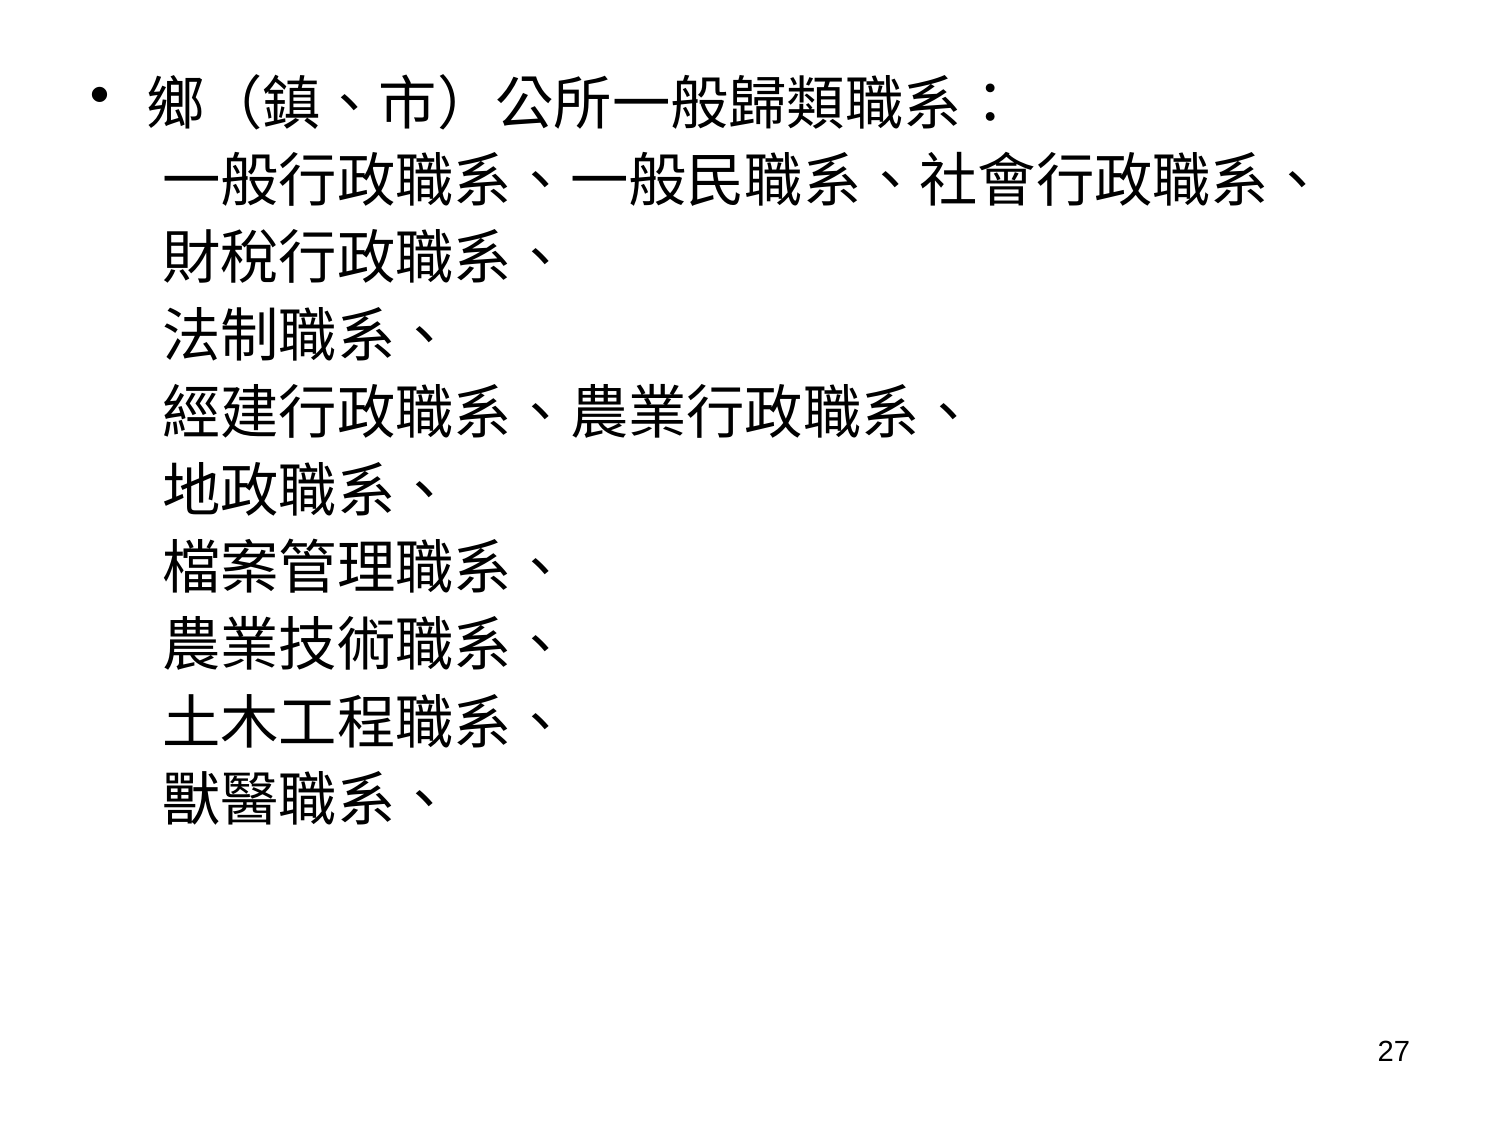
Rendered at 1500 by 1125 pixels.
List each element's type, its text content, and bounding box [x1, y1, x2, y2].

list 鄉（鎮、市）公所一般歸類職系： 一般行政職系、一般民職系、社會行政職系、 財稅行政職系、 法制職系、 經建行政職系、農業行政職系、 地政職系、 檔案管理職系、 農業技術職系、 土木工程職系、 獸醫職系、 [75, 66, 1426, 1005]
